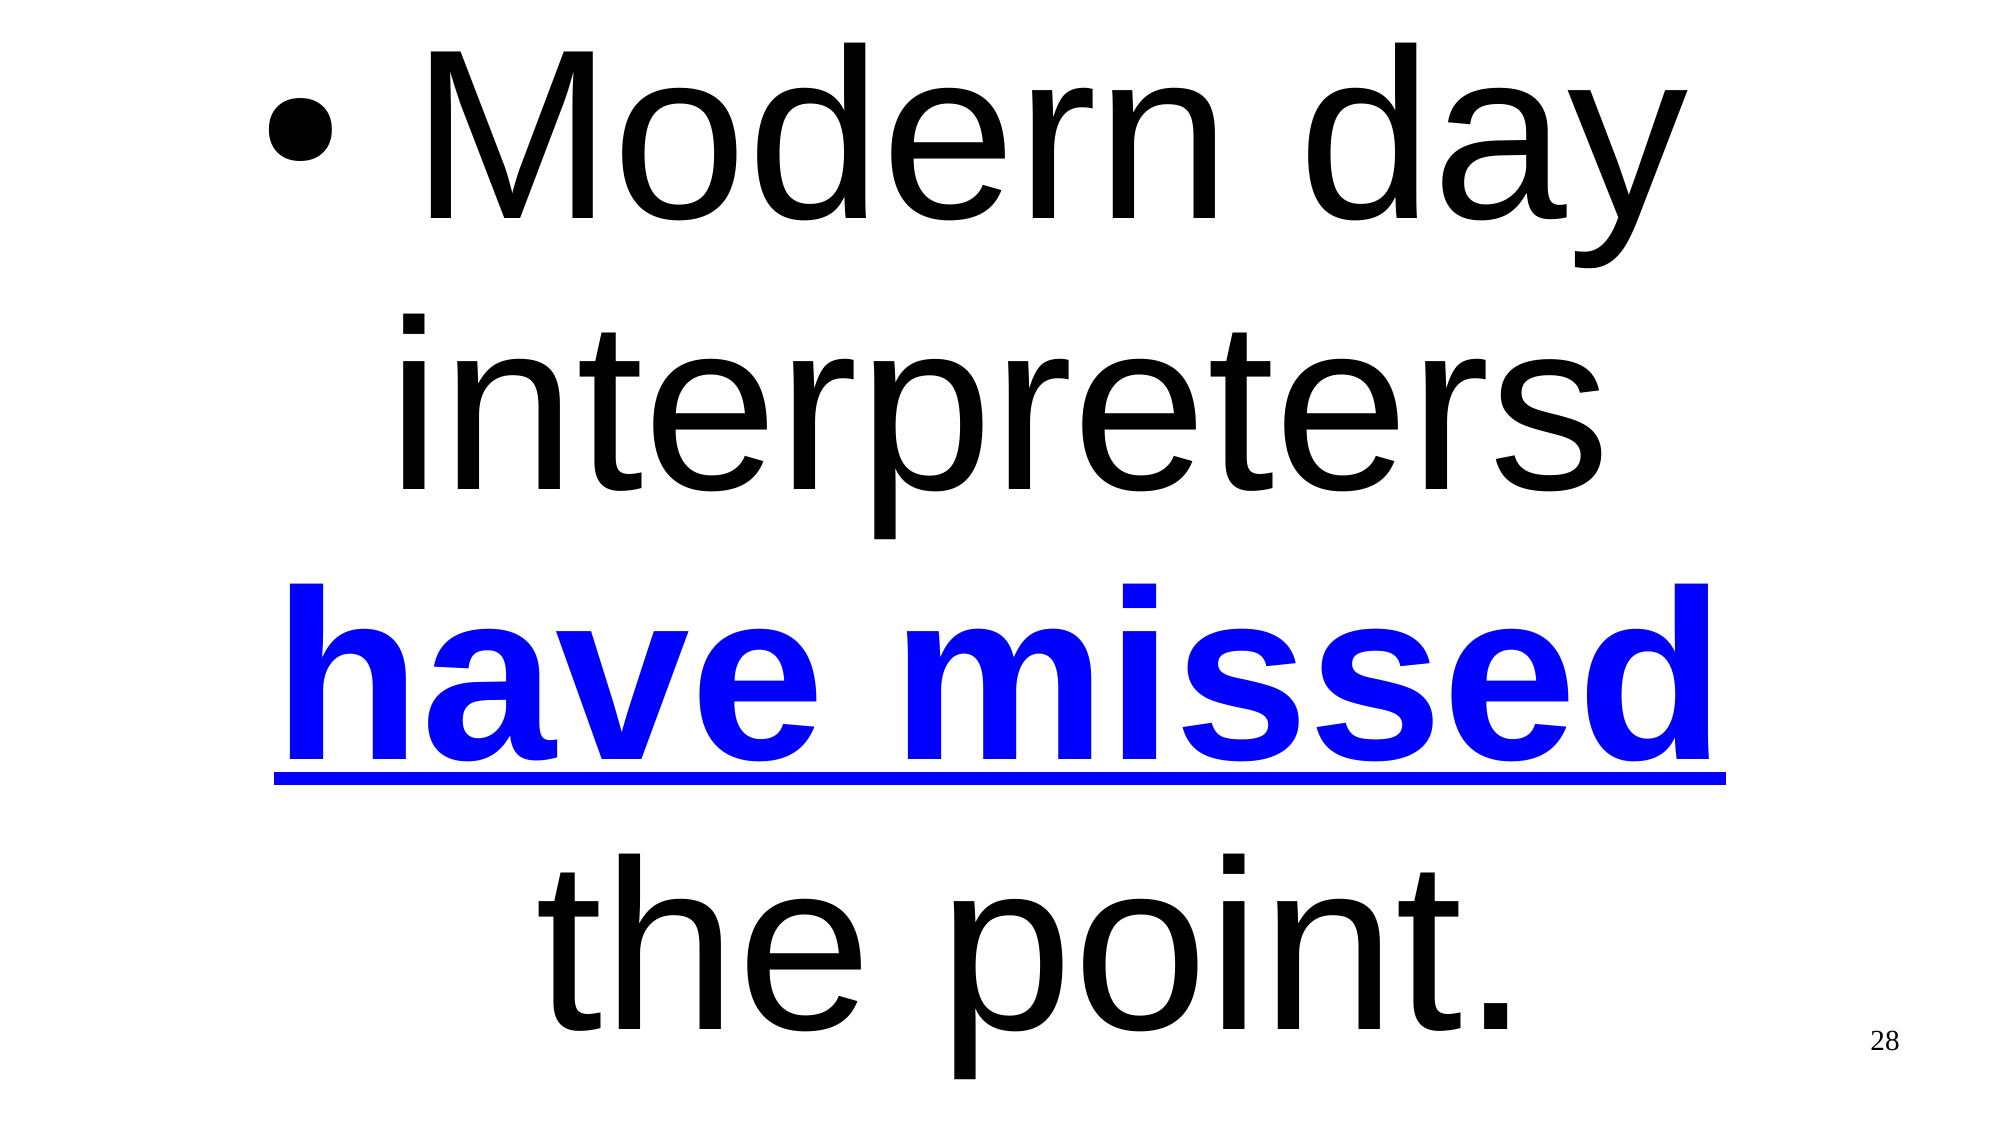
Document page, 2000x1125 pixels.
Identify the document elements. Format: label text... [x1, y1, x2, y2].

list Modern day interpreters have missed the point. [0, 0, 1996, 1123]
